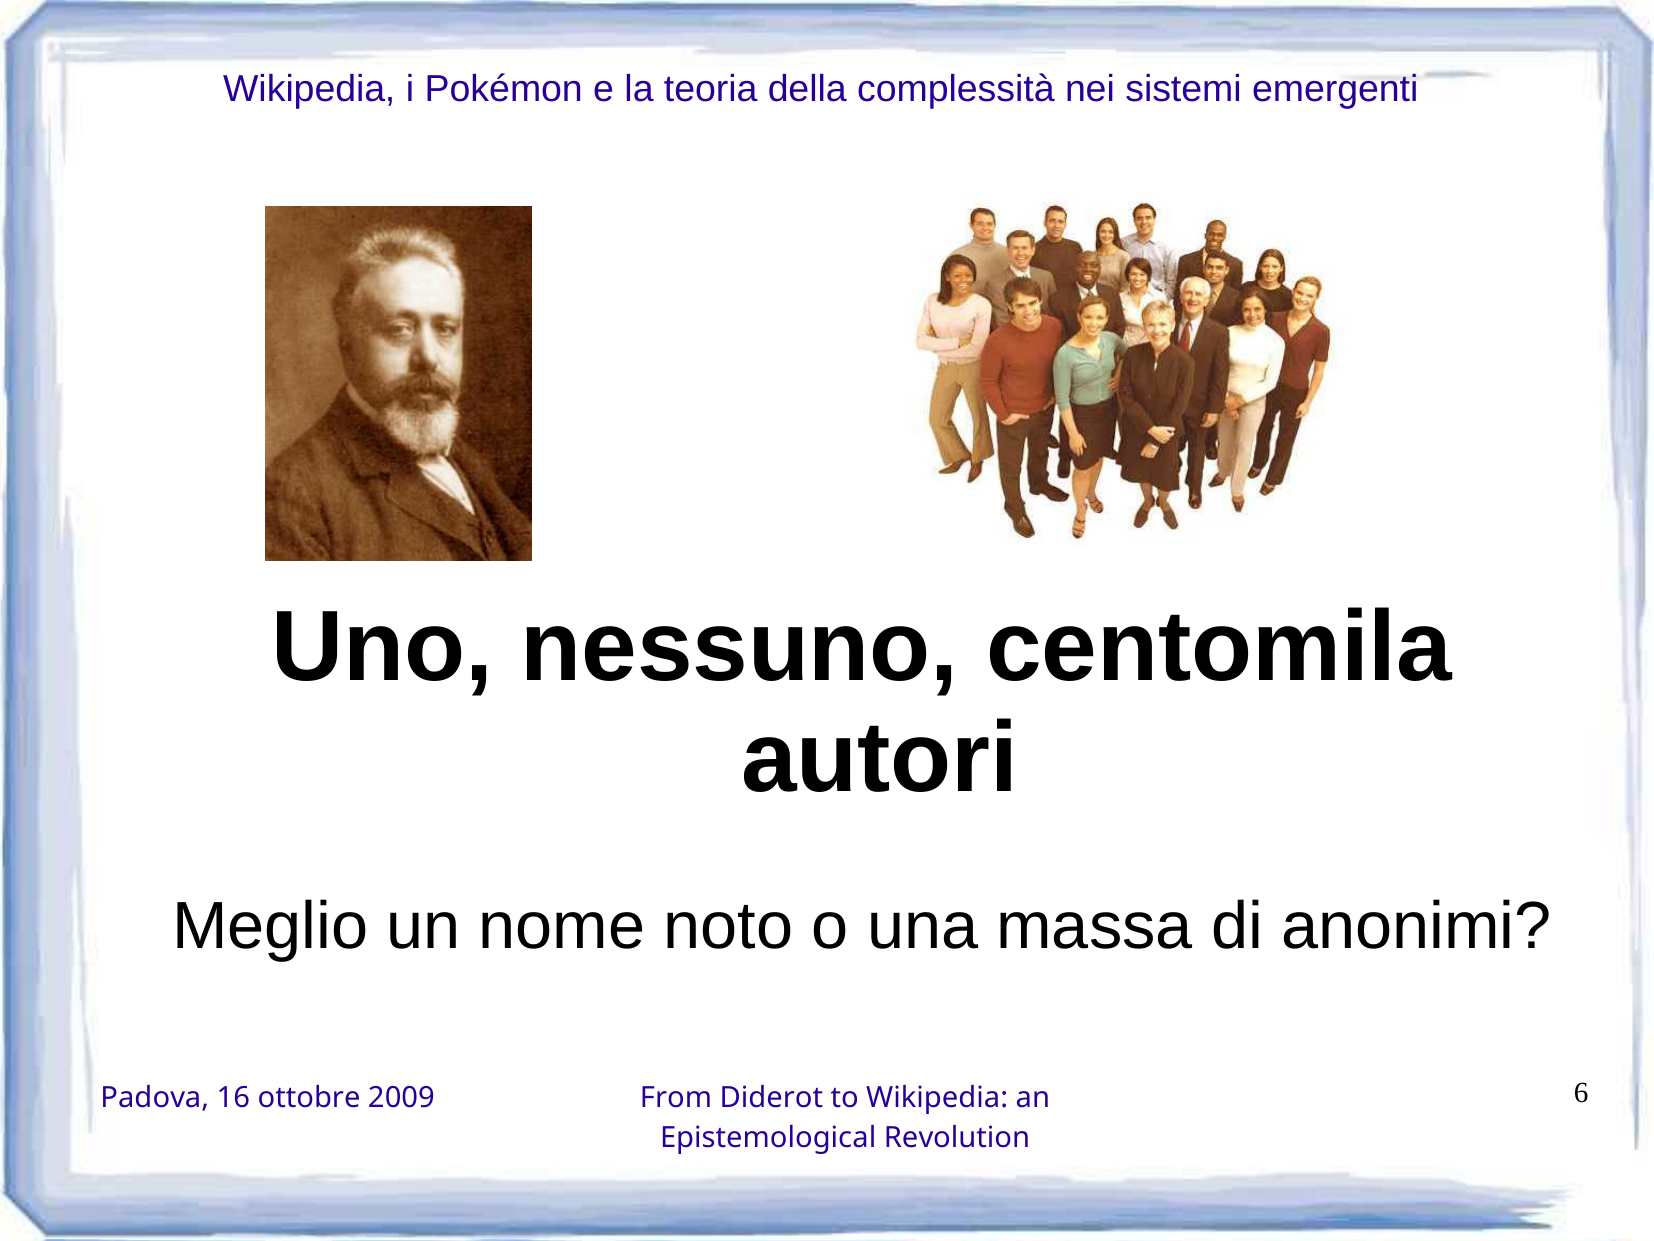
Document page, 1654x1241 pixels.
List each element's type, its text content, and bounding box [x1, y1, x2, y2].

picture [0, 0, 1654, 1241]
subtitle Uno, nessuno, centomila autori Meglio un nome noto o una massa di anonimi? [118, 324, 1571, 1004]
title Wikipedia, i Pokémon e la teoria della complessità nei sistemi emergenti [76, 59, 1565, 119]
